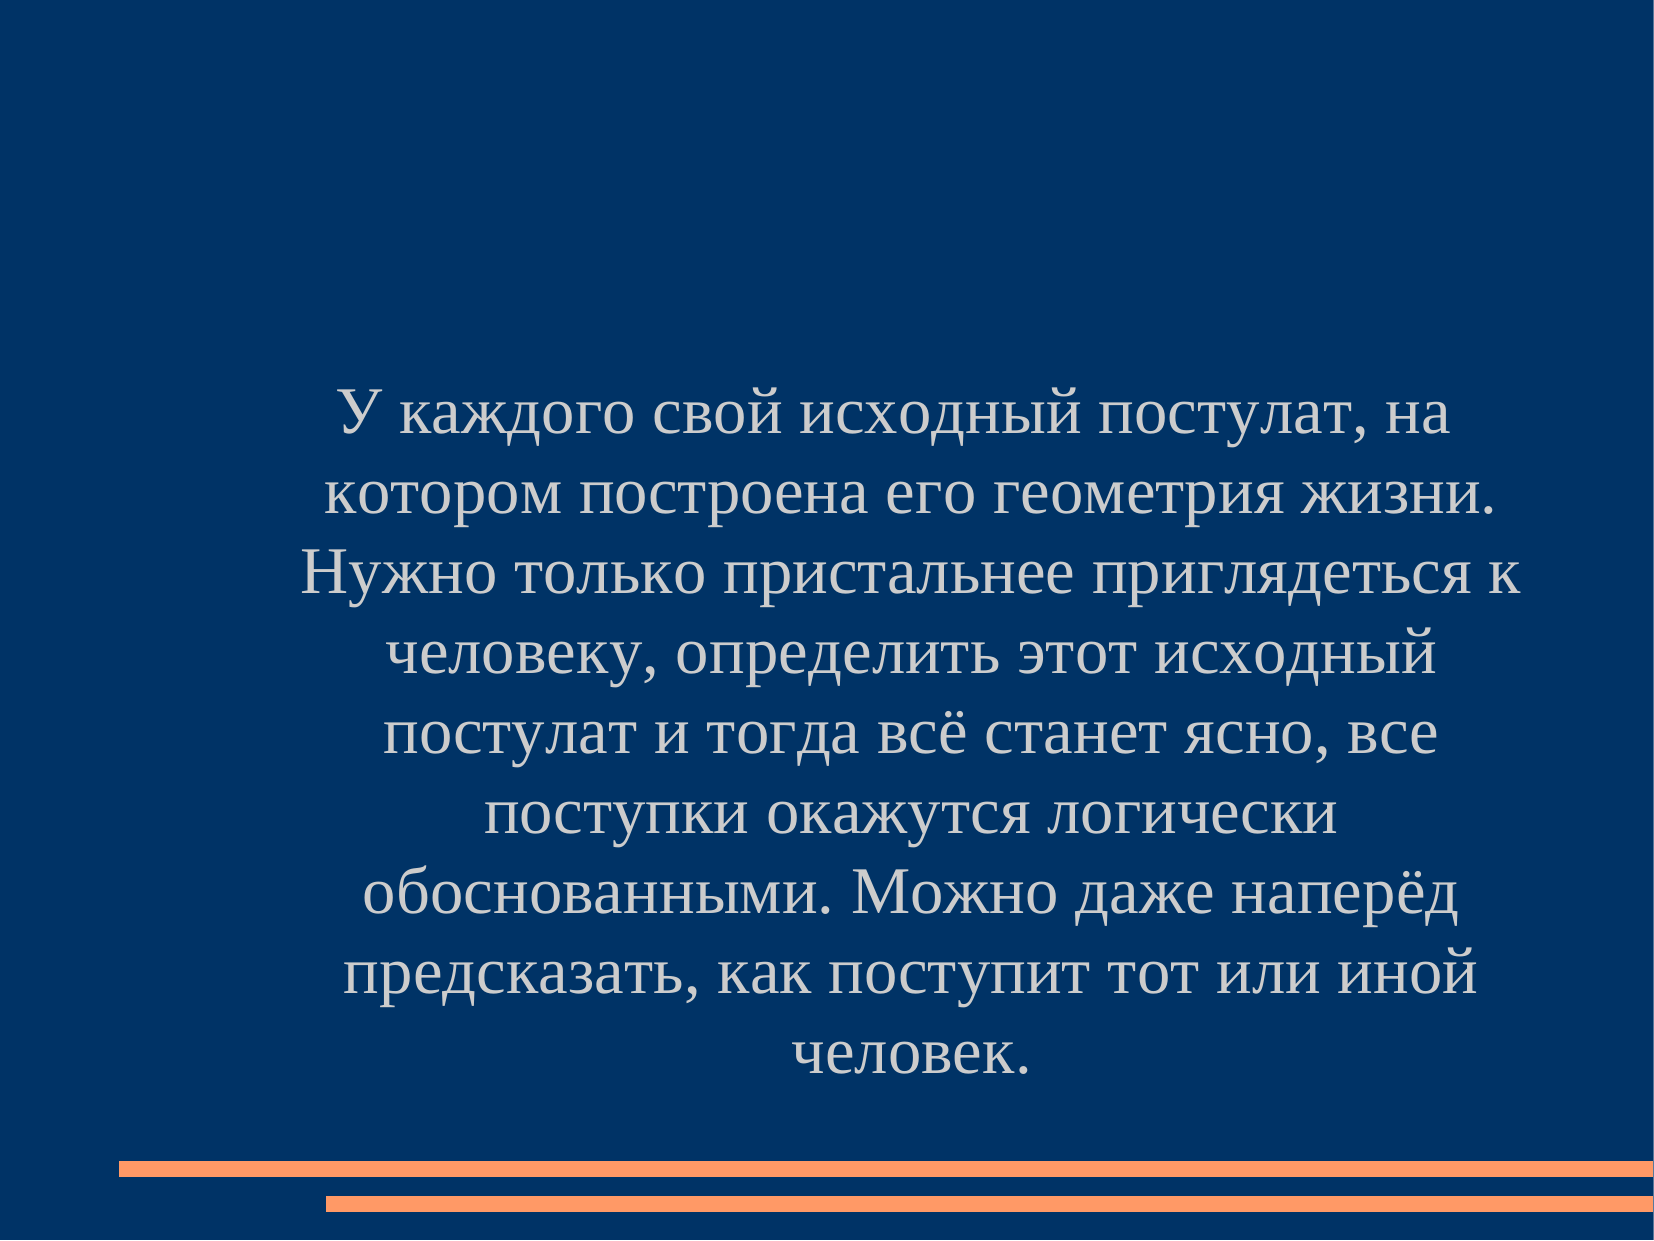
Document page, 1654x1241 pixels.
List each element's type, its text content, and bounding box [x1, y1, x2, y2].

subtitle У каждого свой исходный постулат, на котором построена его геометрия жизни. Нужно только пристальнее приглядеться к человеку, определить этот исходный постулат и тогда всё станет ясно, все поступки окажутся логически обоснованными. Можно даже наперёд предсказать, как поступит тот или иной человек. [121, 322, 1561, 1133]
